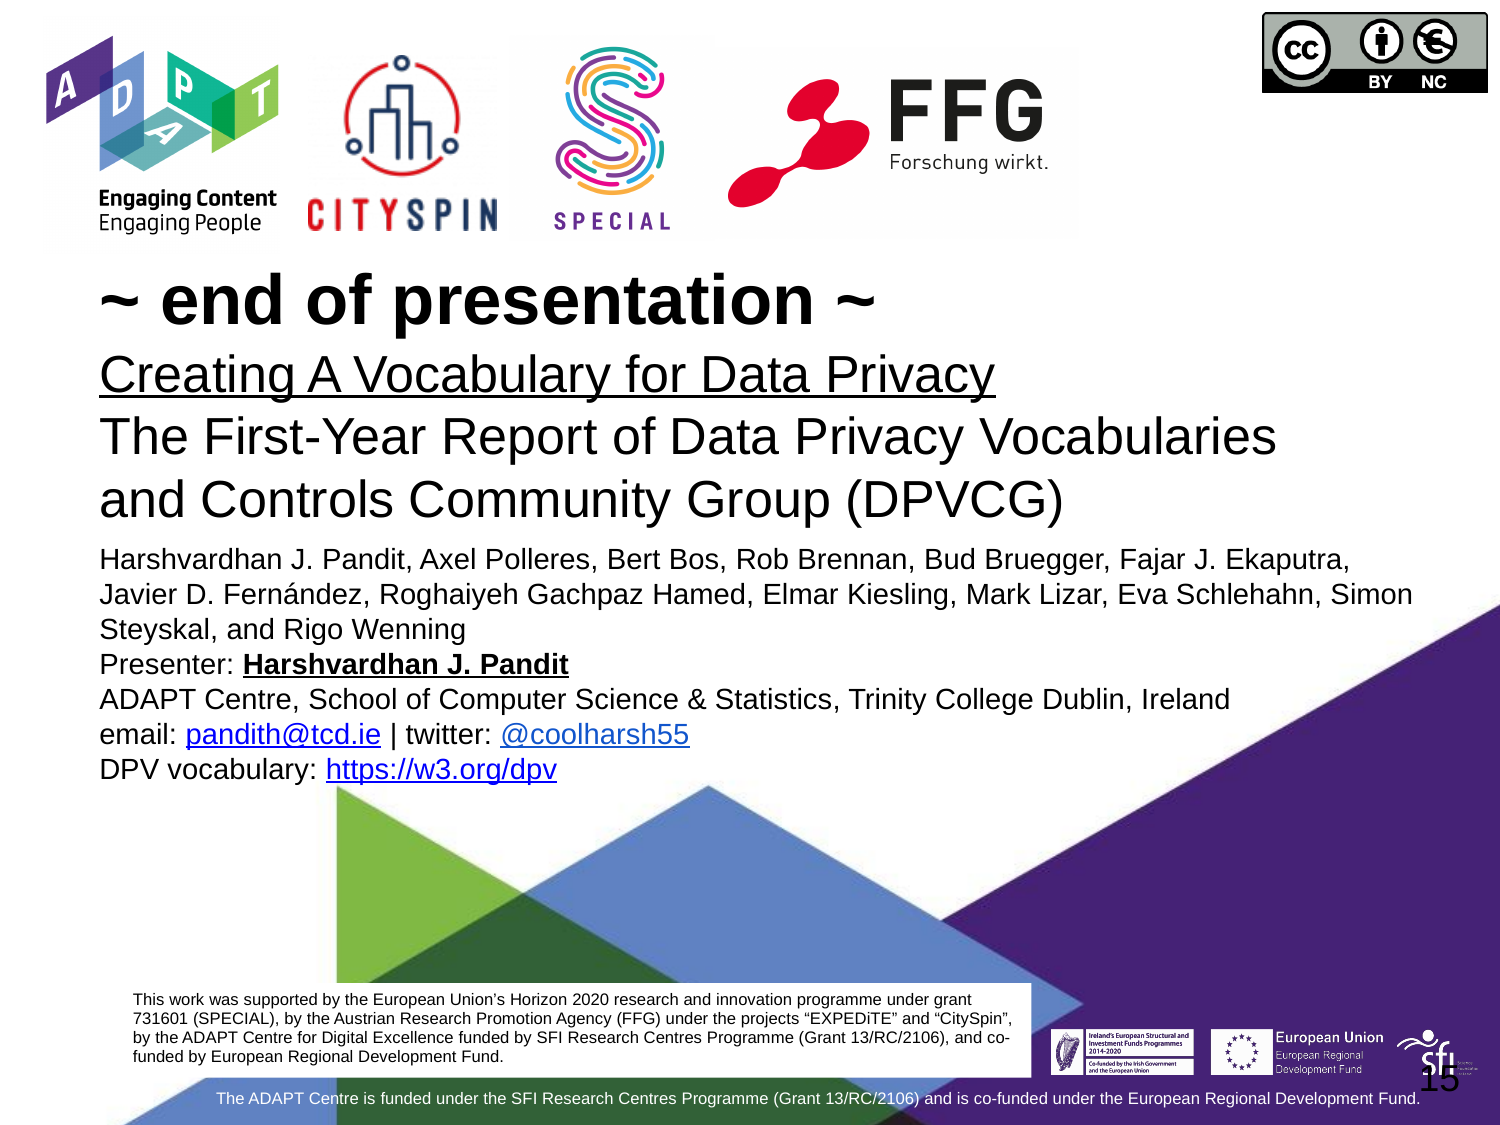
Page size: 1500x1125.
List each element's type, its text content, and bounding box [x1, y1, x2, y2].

text_box The ADAPT Centre is funded under the SFI Research Centres Programme (Grant 13/RC/2106) and is co-funded under the European Regional Development Fund. [205, 1077, 1403, 1125]
text_box This work was supported by the European Union’s Horizon 2020 research and innovation programme under grant 731601 (SPECIAL), by the Austrian Research Promotion Agency (FFG) under the projects “EXPEDiTE” and “CitySpin”, by the ADAPT Centre for Digital Excellence funded by SFI Research Centres Programme (Grant 13/RC/2106), and co-funded by European Regional Development Fund. [118, 983, 1032, 1078]
picture [0, 0, 1500, 1125]
text_box Creating A Vocabulary for Data Privacy The First-Year Report of Data Privacy Vocabularies and Controls Community Group (DPVCG) [599, 369, 980, 395]
text_box Creating A Vocabulary for Data Privacy The First-Year Report of Data Privacy Vocabularies and Controls Community Group (DPVCG) [292, 369, 596, 395]
text_box ~ end of presentation ~ [84, 223, 1462, 369]
text_box Creating A Vocabulary for Data Privacy The First-Year Report of Data Privacy Vocabularies and Controls Community Group (DPVCG) [84, 369, 1382, 448]
text_box <number> [1403, 1038, 1494, 1125]
text_box Harshvardhan J. Pandit, Axel Polleres, Bert Bos, Rob Brennan, Bud Bruegger, Fajar J. Ekaputra, Javier D. Fernández, Roghaiyeh Gachpaz Hamed, Elmar Kiesling, Mark Lizar, Eva Schlehahn, Simon Steyskal, and Rigo Wenning Presenter: Harshvardhan J. Pandit ADAPT Centre, School of Computer Science & Statistics, Trinity College Dublin, Ireland email: pandith@tcd.ie | twitter: @coolharsh55 DPV vocabulary: https://w3.org/dpv [84, 525, 1432, 1018]
picture [810, 493, 824, 514]
